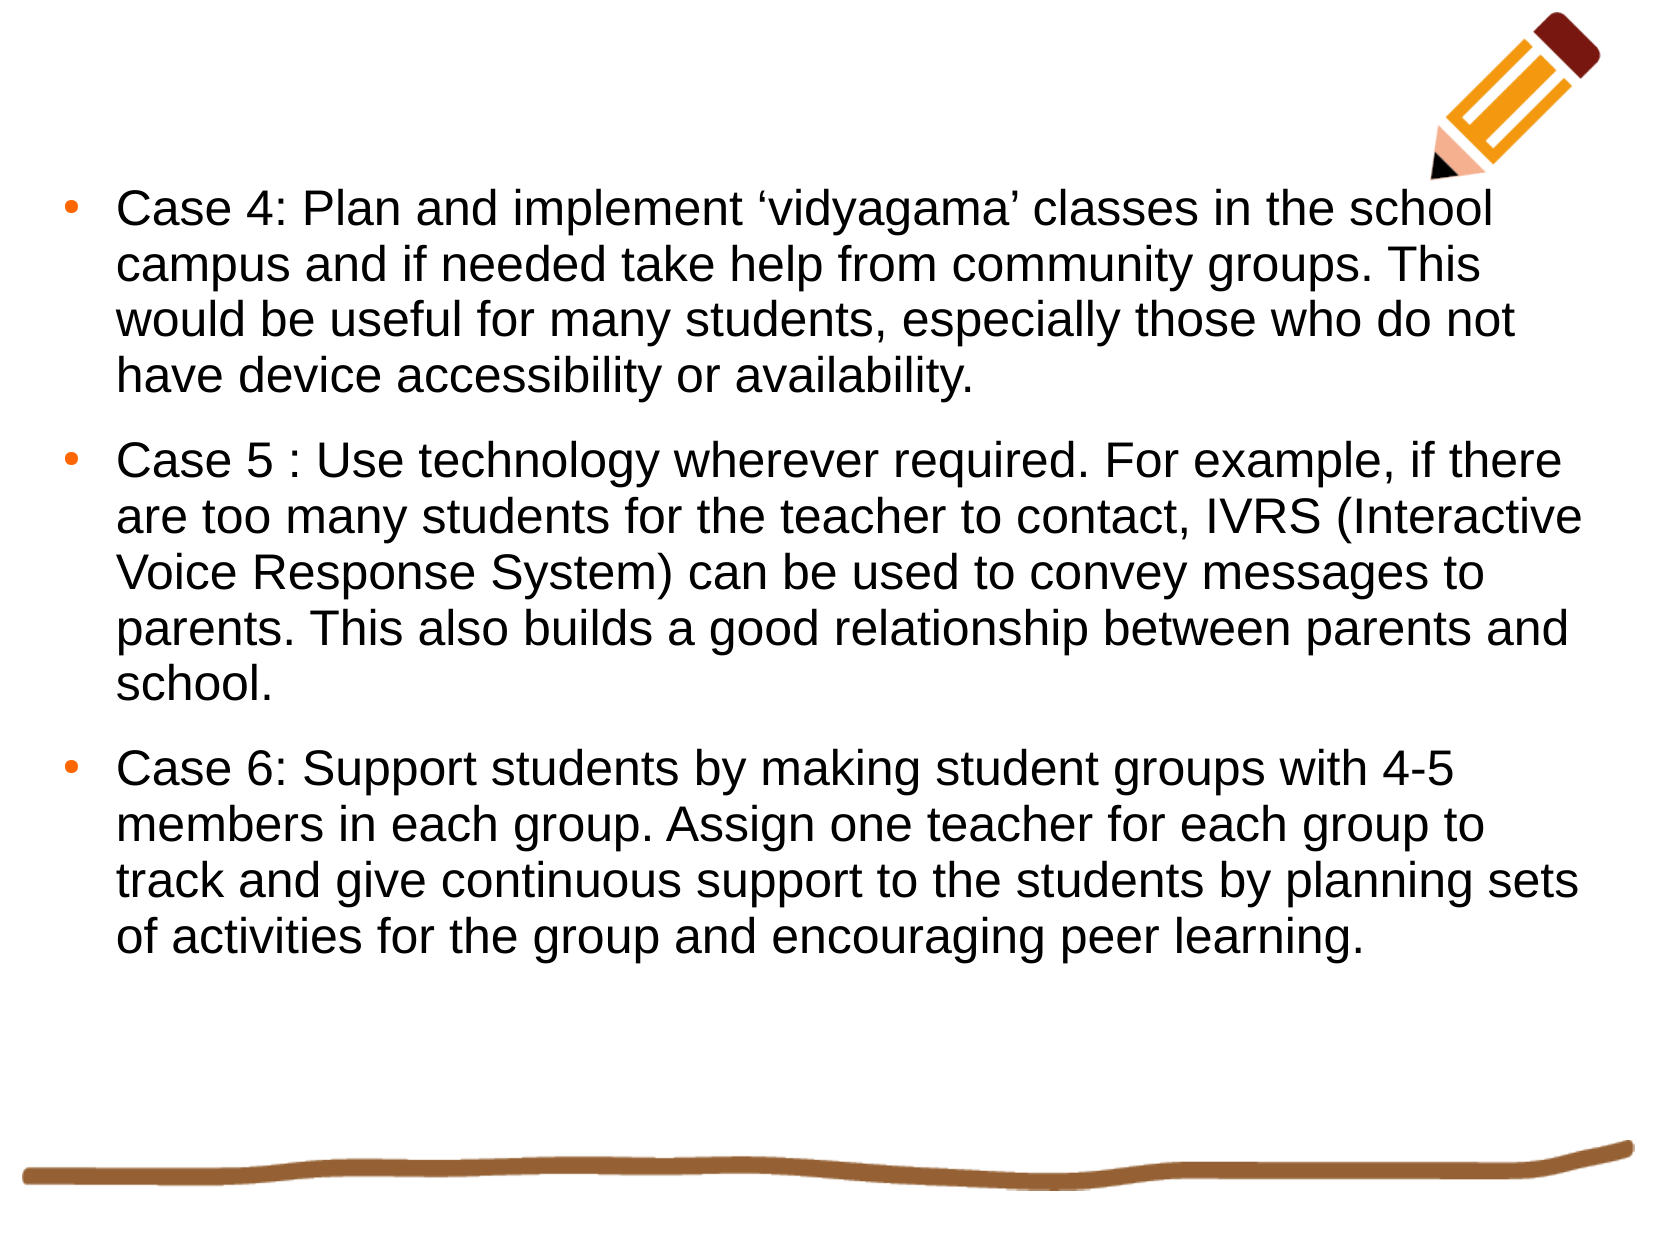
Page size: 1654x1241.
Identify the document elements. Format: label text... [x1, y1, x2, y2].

picture [22, 1140, 1635, 1191]
picture [1430, 12, 1601, 181]
list Case 4: Plan and implement ‘vidyagama’ classes in the school campus and if needed take help from community groups. This would be useful for many students, especially those who do not have device accessibility or availability. Case 5 : Use technology wherever required. For example, if there are too many students for the teacher to contact, IVRS (Interactive Voice Response System) can be used to convey messages to parents. This also builds a good relationship between parents and school. Case 6: Support students by making student groups with 4-5 members in each group. Assign one teacher for each group to track and give continuous support to the students by planning sets of activities for the group and encouraging peer learning. [45, 180, 1591, 1141]
